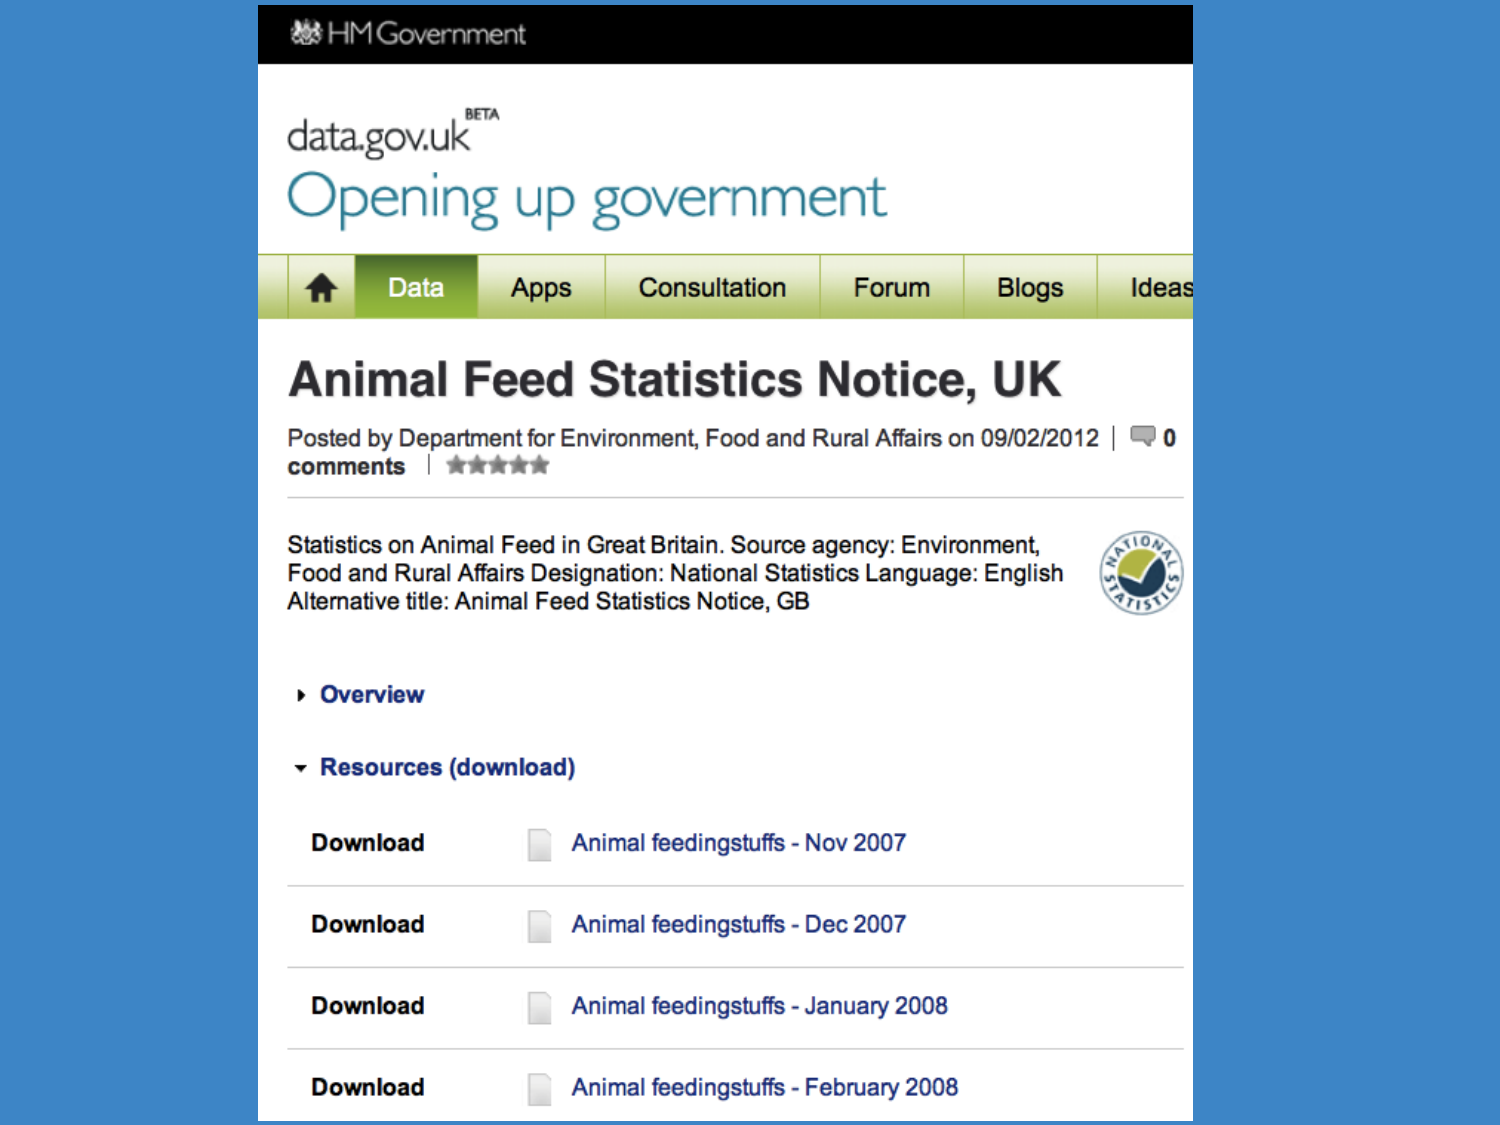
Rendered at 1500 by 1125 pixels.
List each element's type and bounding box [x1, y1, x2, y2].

picture [258, 5, 1193, 1121]
